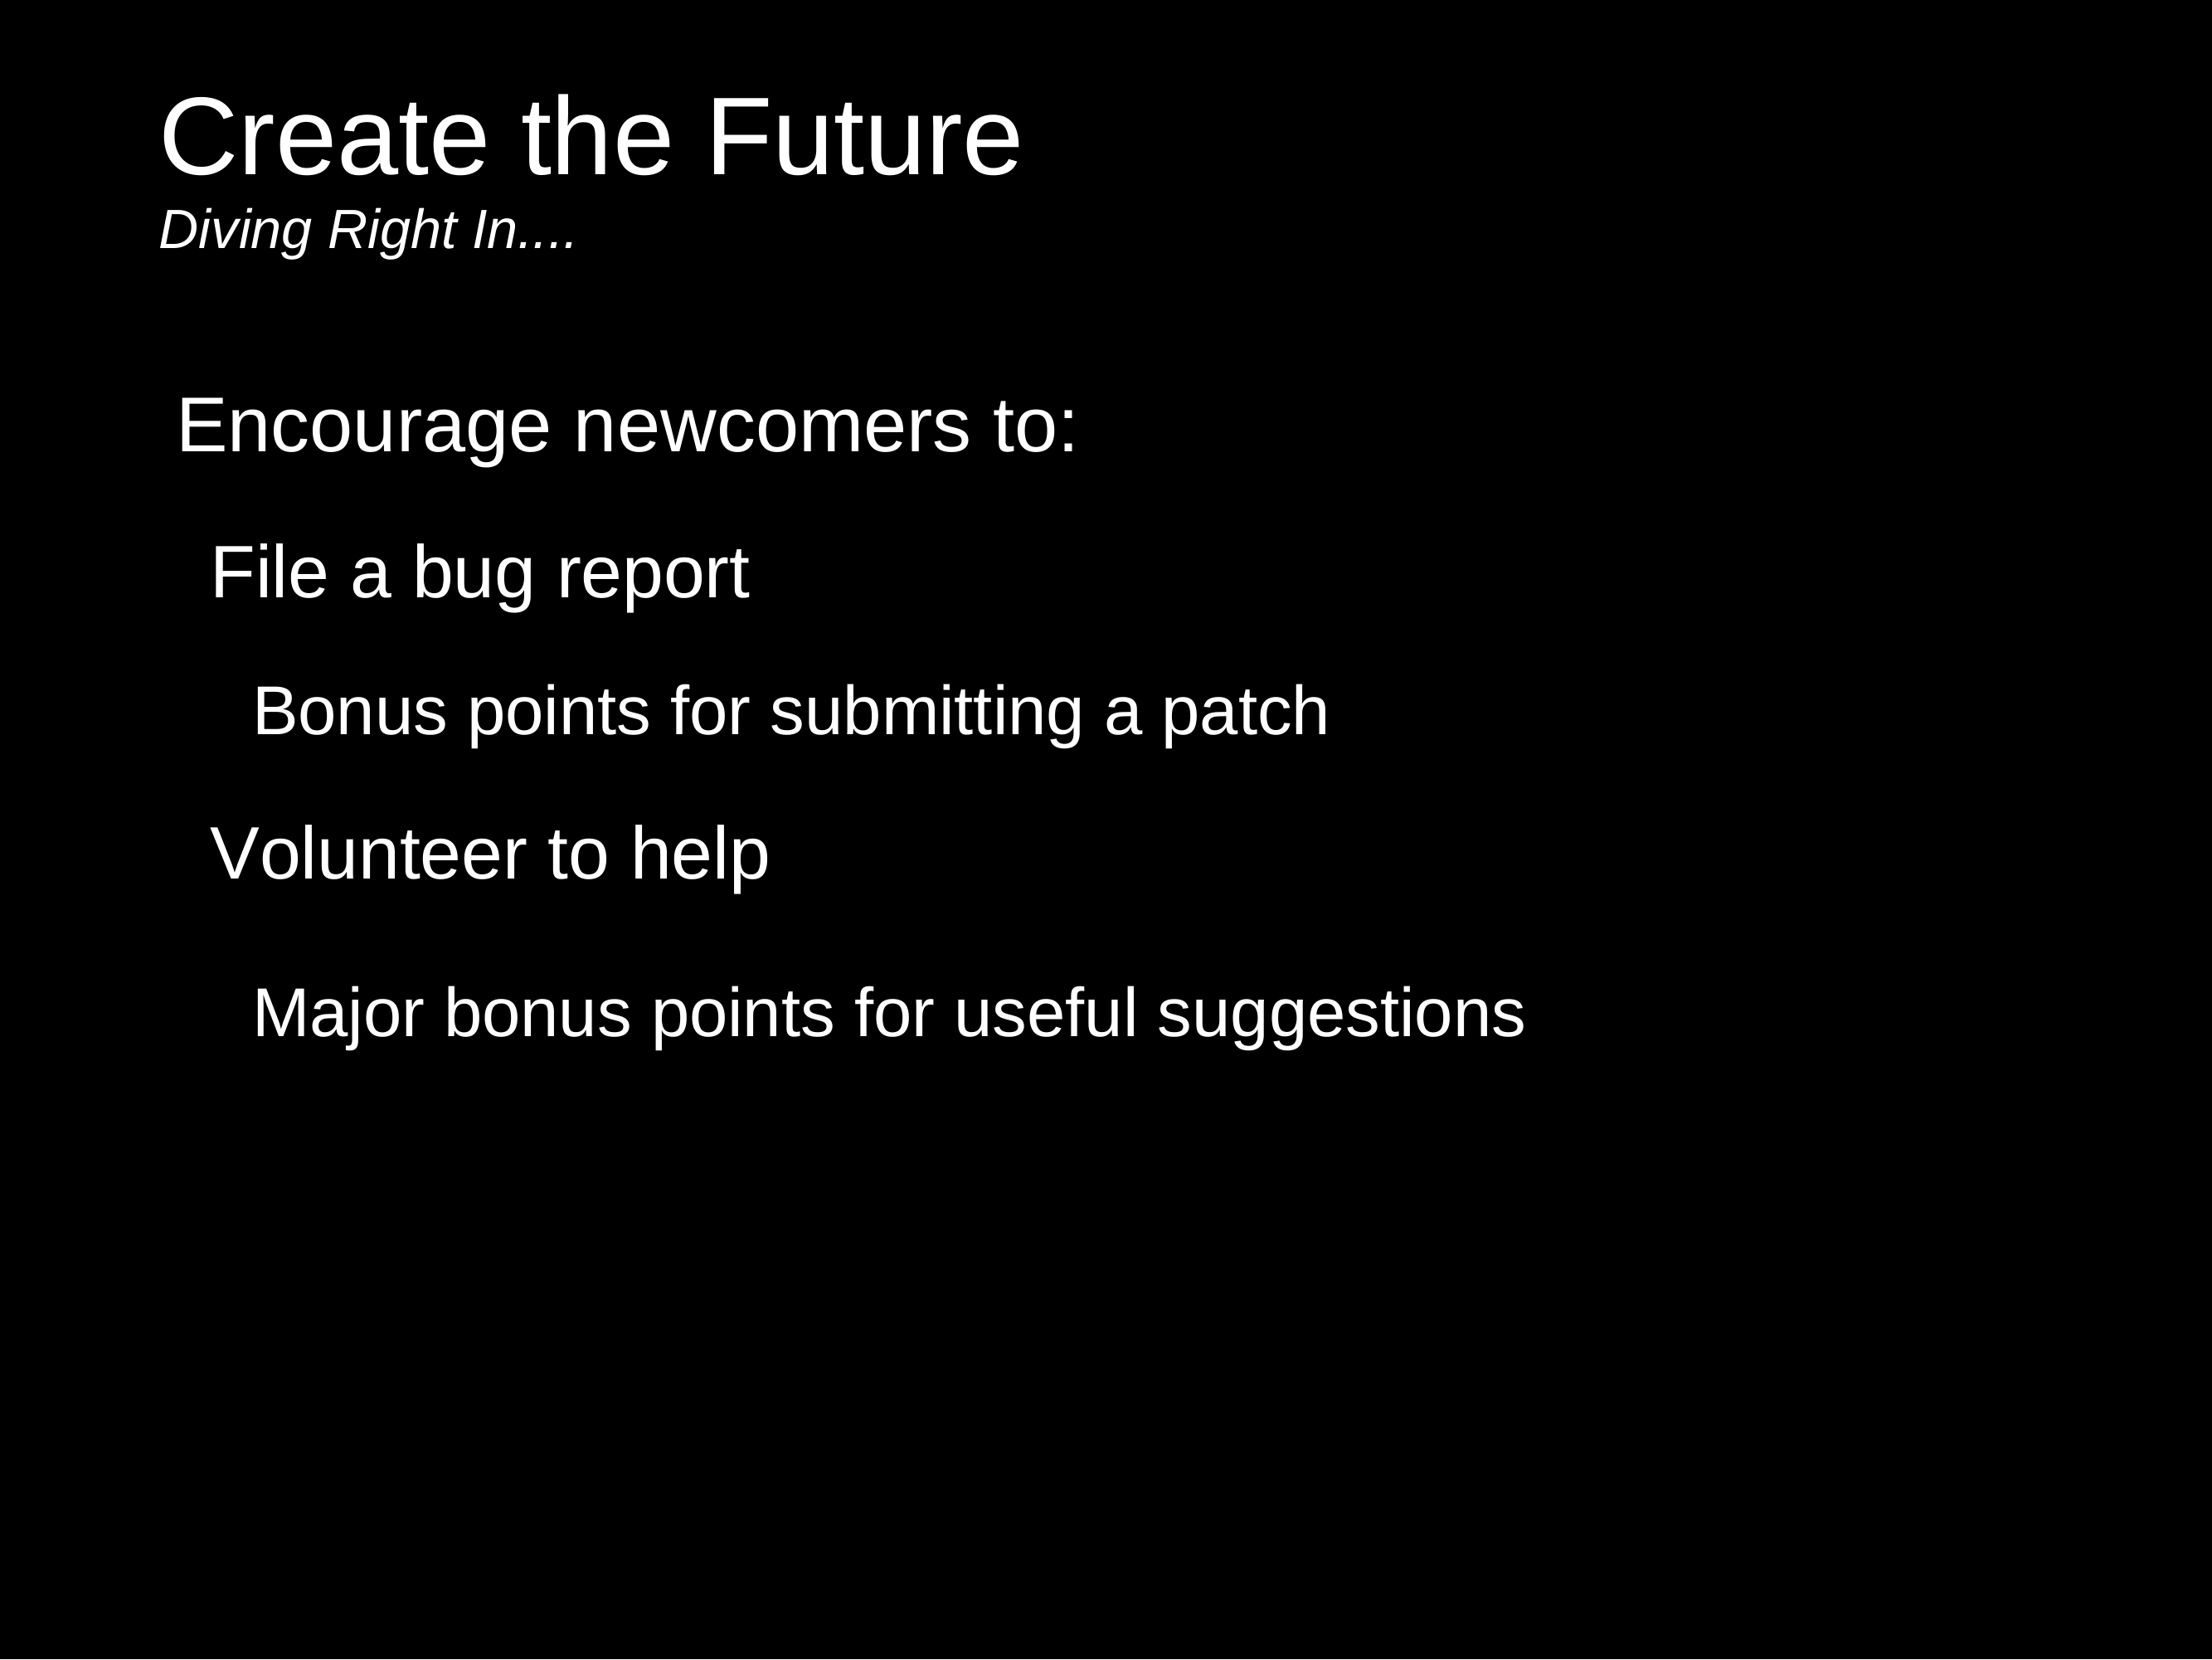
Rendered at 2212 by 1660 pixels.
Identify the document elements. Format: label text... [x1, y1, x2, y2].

title Create the Future Diving Right In.... [152, 73, 2059, 262]
list Encourage newcomers to: File a bug report Bonus points for submitting a patch Volunteer to help Major bonus points for useful suggestions‏ [152, 330, 2059, 1614]
